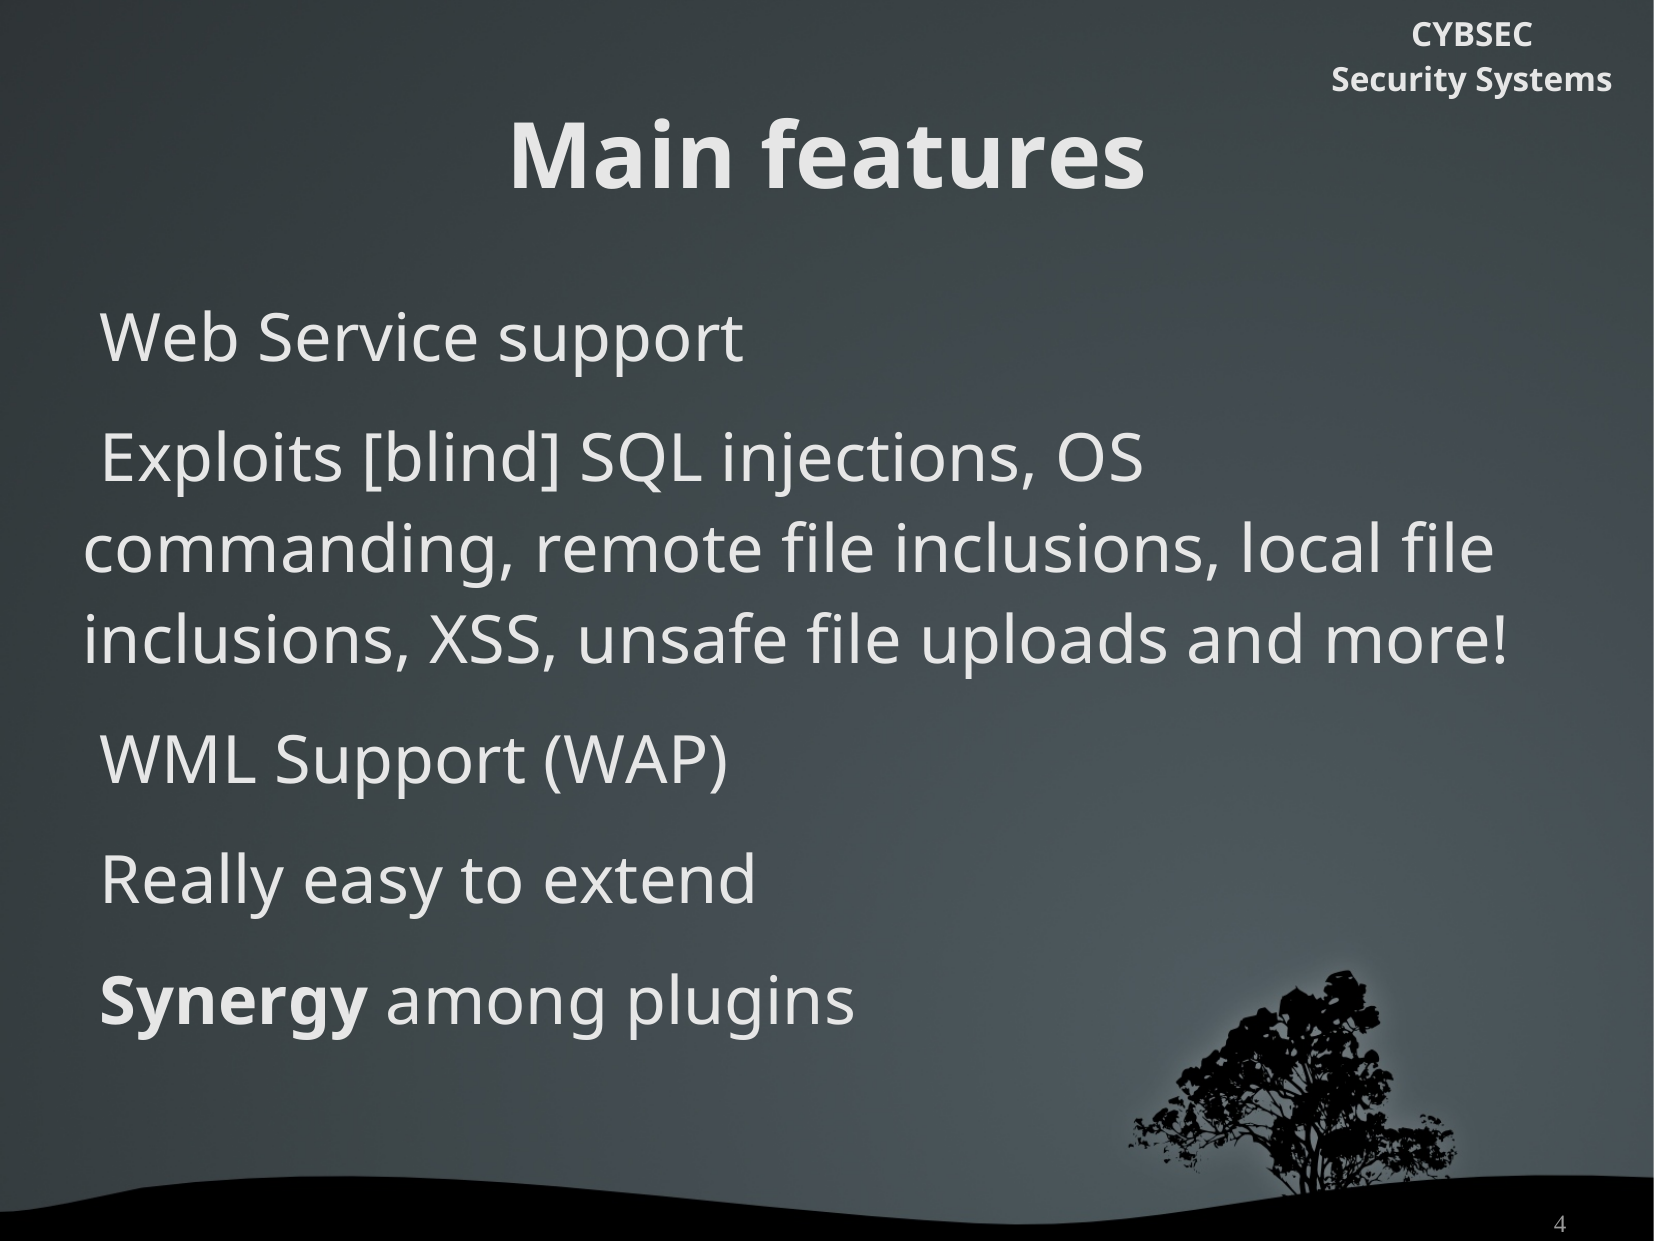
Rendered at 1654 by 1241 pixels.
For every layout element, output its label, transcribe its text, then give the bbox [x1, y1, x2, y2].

title Main features [82, 49, 1571, 257]
list Web Service support Exploits [blind] SQL injections, OS commanding, remote file inclusions, local file inclusions, XSS, unsafe file uploads and more! WML Support (WAP) Really easy to extend Synergy among plugins [82, 290, 1571, 1201]
title CYBSEC Security Systems [1290, 0, 1654, 113]
picture [0, 0, 1654, 1241]
